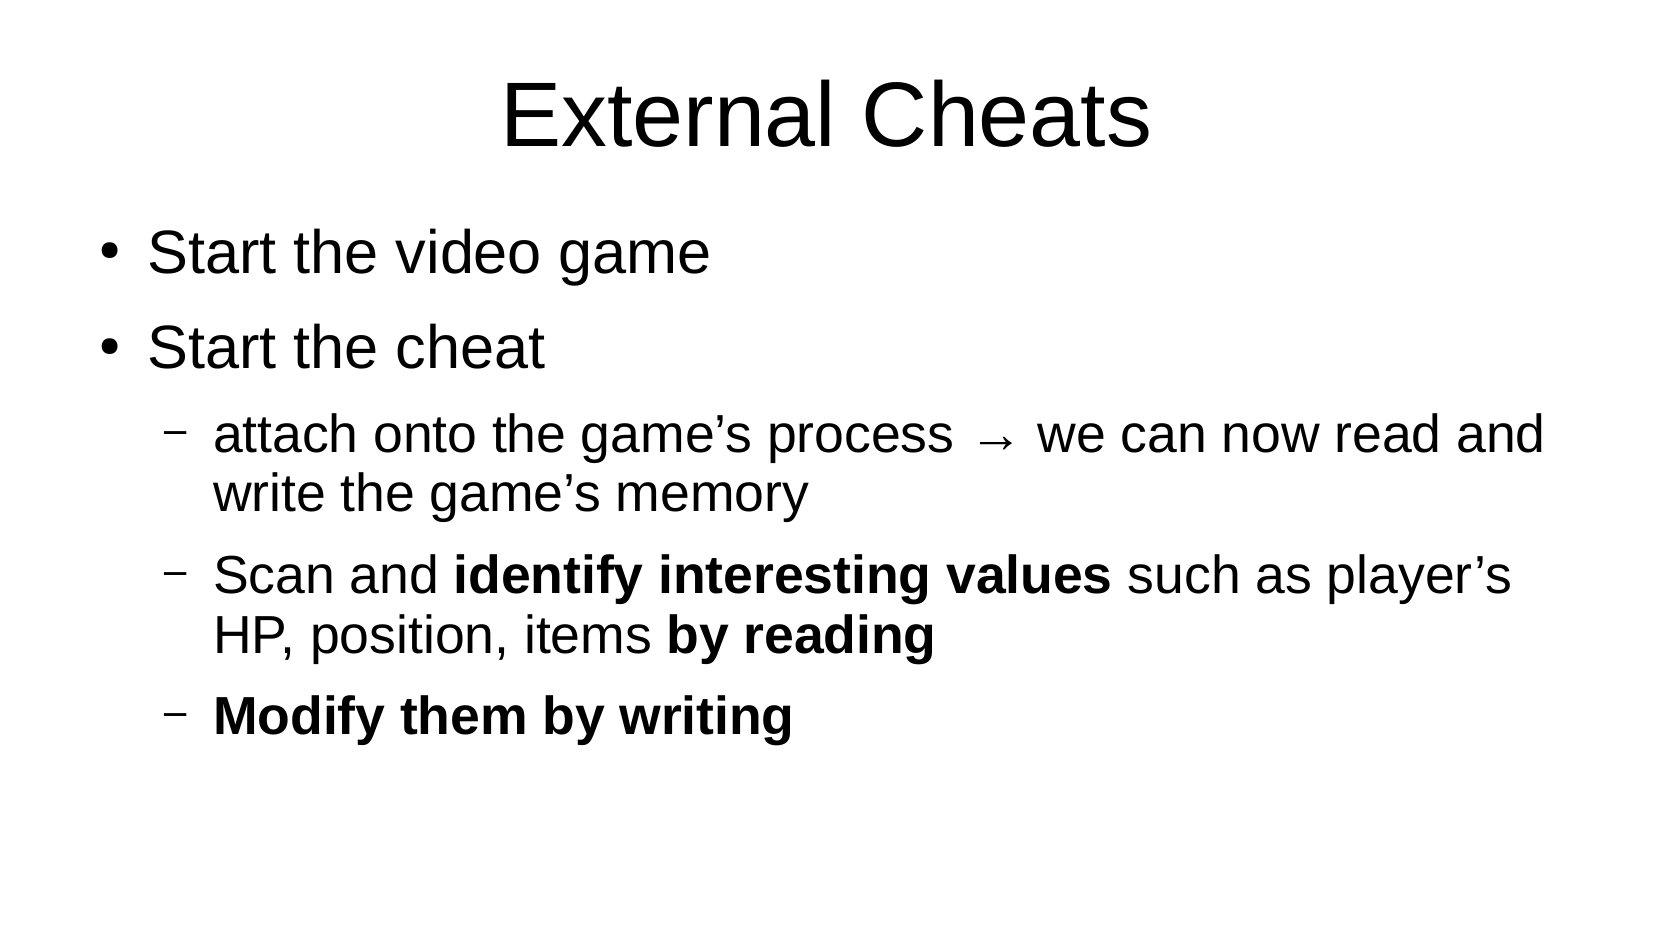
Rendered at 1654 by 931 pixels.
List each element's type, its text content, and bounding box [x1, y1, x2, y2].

list Start the video game Start the cheat attach onto the game’s process → we can now read and write the game’s memory Scan and identify interesting values such as player’s HP, position, items by reading Modify them by writing [82, 217, 1571, 751]
title External Cheats [82, 37, 1571, 193]
